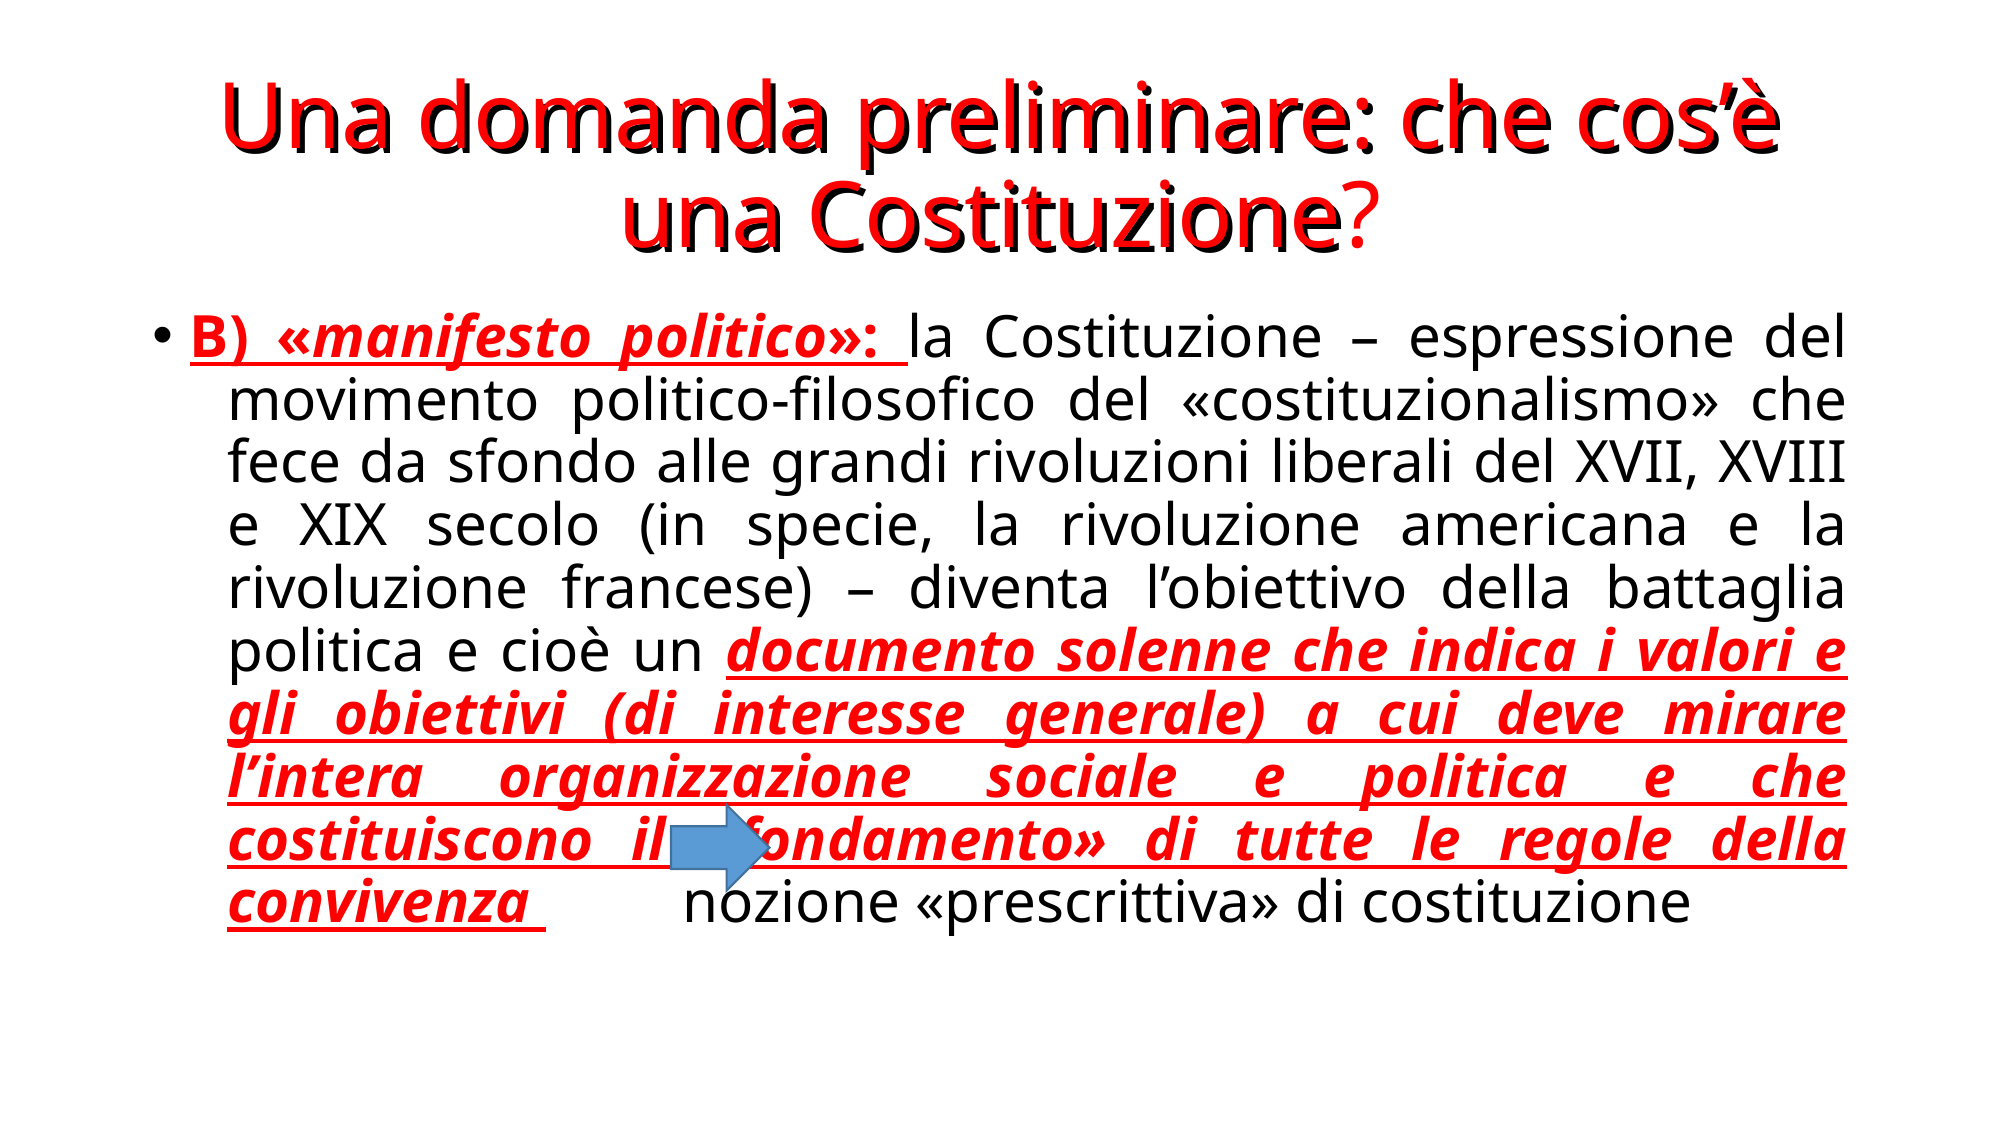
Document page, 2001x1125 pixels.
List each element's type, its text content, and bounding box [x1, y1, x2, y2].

list B) «manifesto politico»: la Costituzione – espressione del movimento politico-filosofico del «costituzionalismo» che fece da sfondo alle grandi rivoluzioni liberali del XVII, XVIII e XIX secolo (in specie, la rivoluzione americana e la rivoluzione francese) – diventa l’obiettivo della battaglia politica e cioè un documento solenne che indica i valori e gli obiettivi (di interesse generale) a cui deve mirare l’intera organizzazione sociale e politica e che costituiscono il «fondamento» di tutte le regole della convivenza nozione «prescrittiva» di costituzione [137, 299, 1863, 1014]
title Una domanda preliminare: che cos’è una Costituzione? [137, 59, 1863, 278]
text_box [670, 804, 770, 891]
